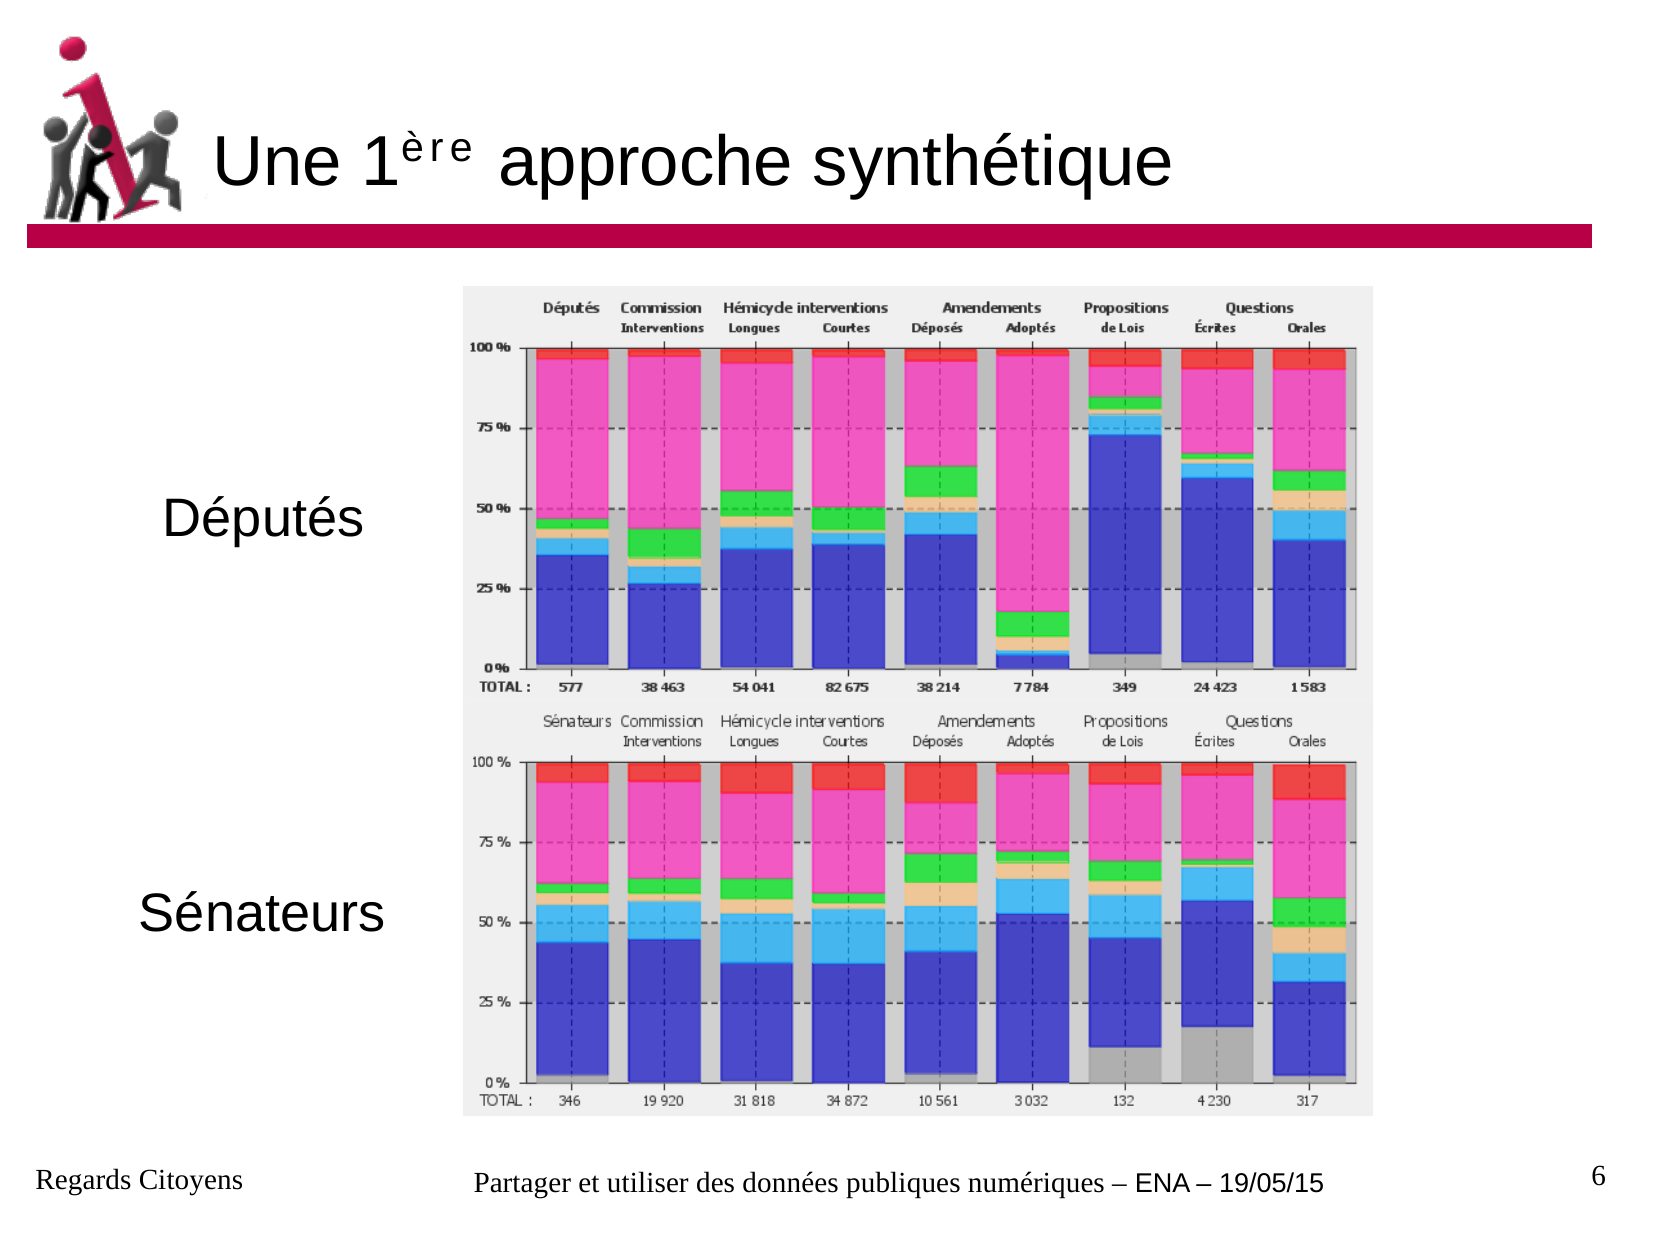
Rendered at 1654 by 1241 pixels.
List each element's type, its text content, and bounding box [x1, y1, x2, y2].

picture [27, 31, 208, 224]
text_box Députés [147, 479, 414, 556]
title Une 1ère approche synthétique [212, 64, 1601, 258]
picture [454, 277, 1381, 1124]
text_box Sénateurs [124, 875, 420, 951]
